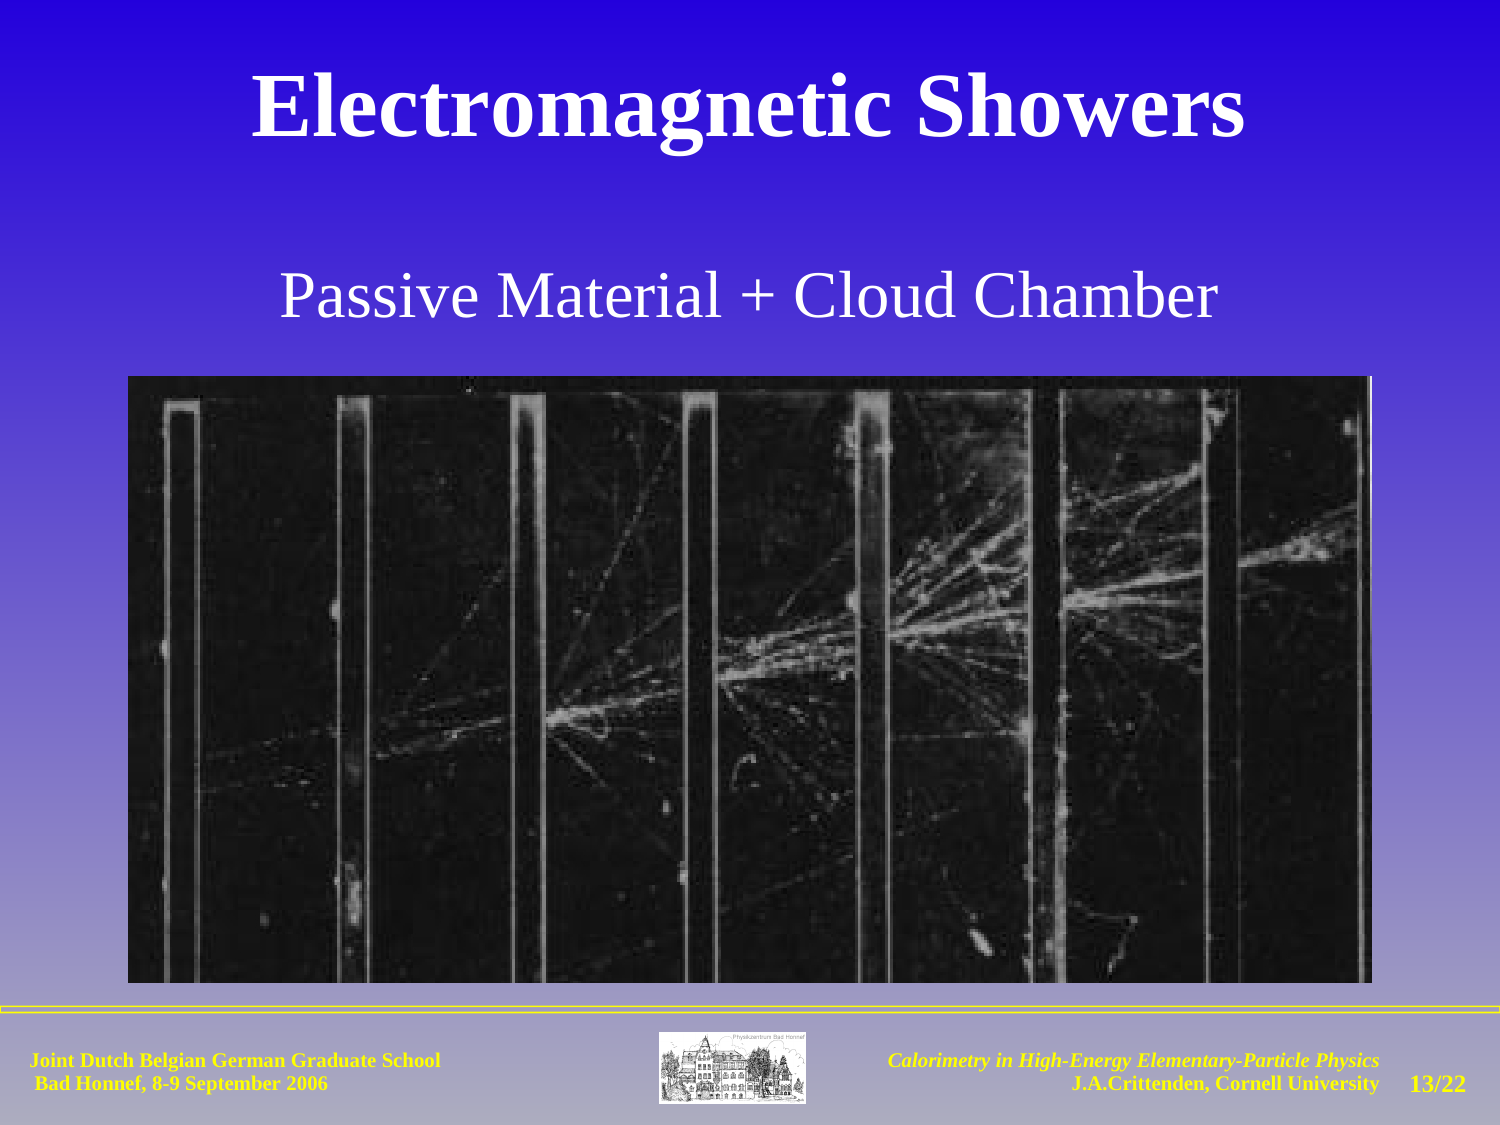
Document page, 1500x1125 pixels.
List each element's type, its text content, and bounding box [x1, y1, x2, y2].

picture [128, 376, 1372, 984]
picture [659, 1032, 806, 1104]
title Electromagnetic Showers Passive Material + Cloud Chamber [112, 55, 1388, 333]
